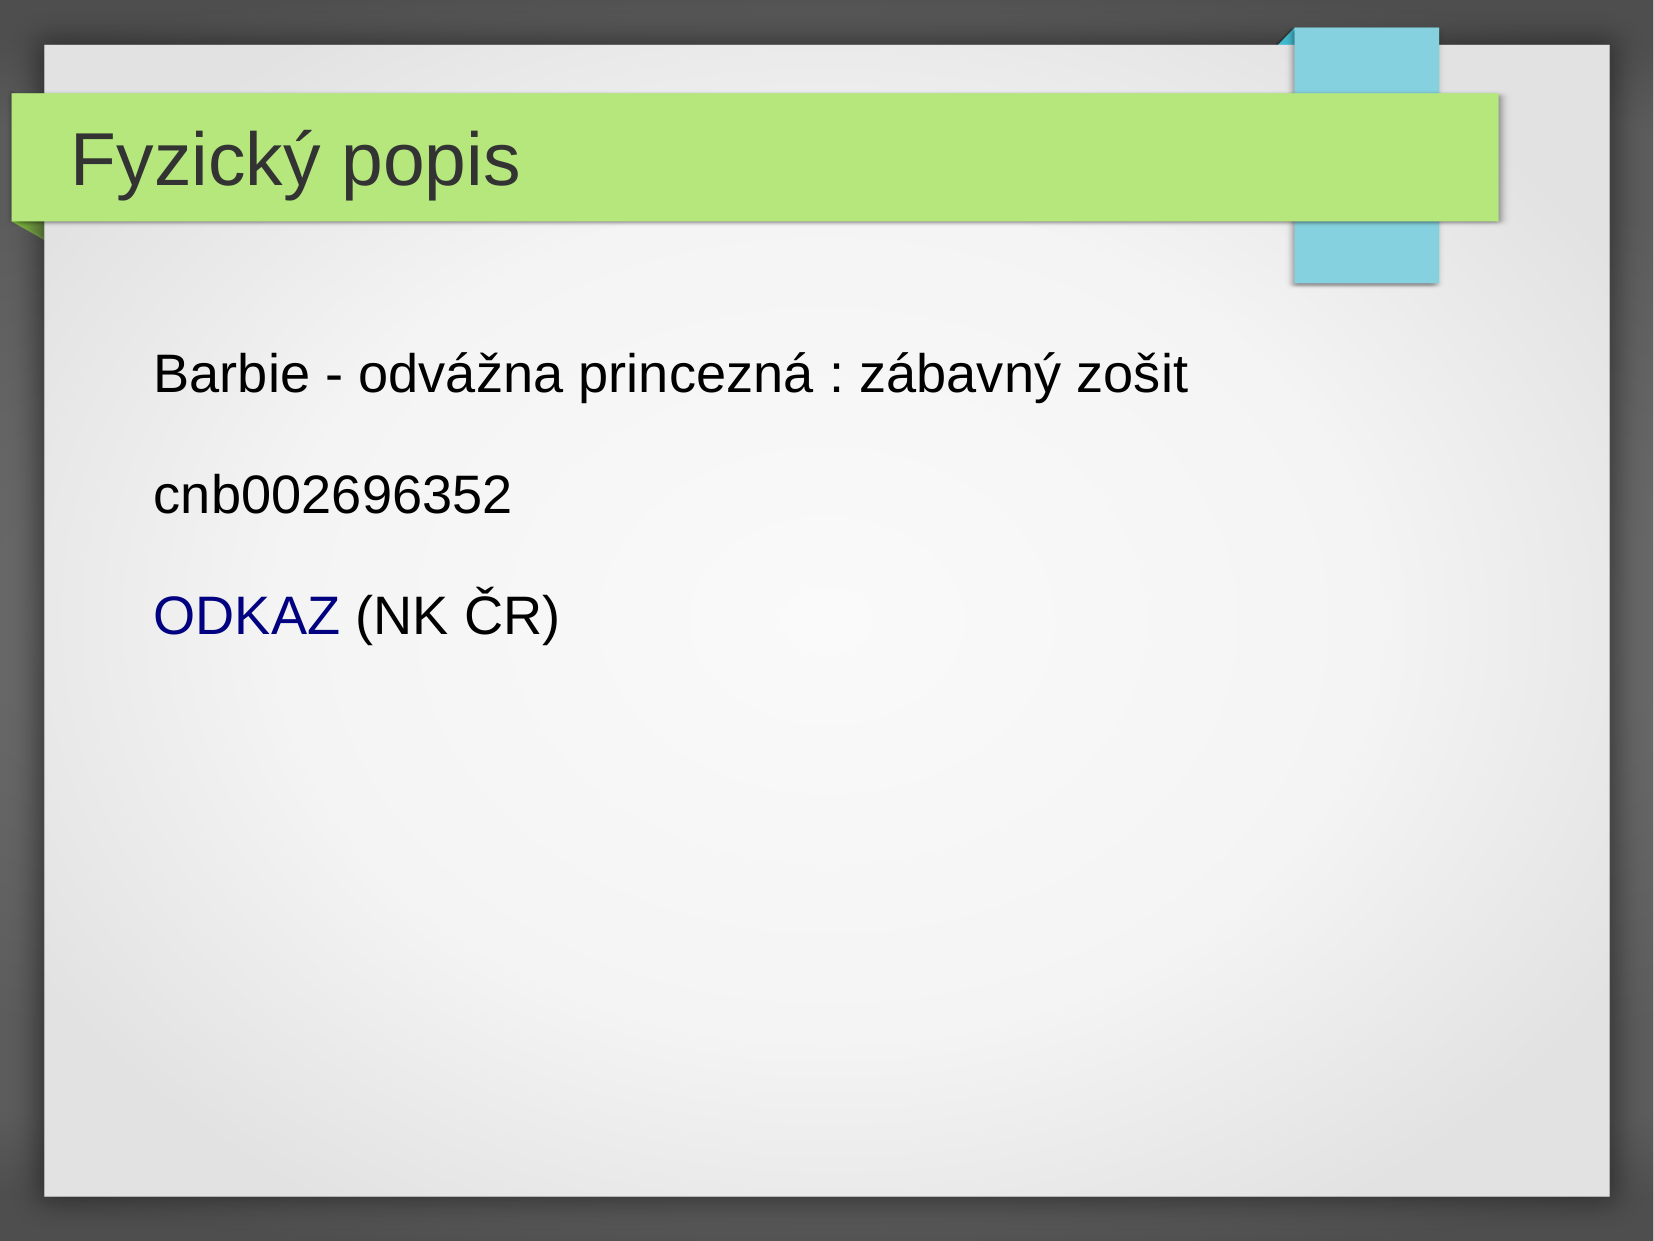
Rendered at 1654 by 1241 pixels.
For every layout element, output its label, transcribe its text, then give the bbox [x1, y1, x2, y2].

title Fyzický popis [70, 106, 1229, 213]
list Barbie - odvážna princezná : zábavný zošit cnb002696352 ODKAZ (NK ČR) [82, 343, 1538, 1063]
picture [0, 0, 1654, 1241]
